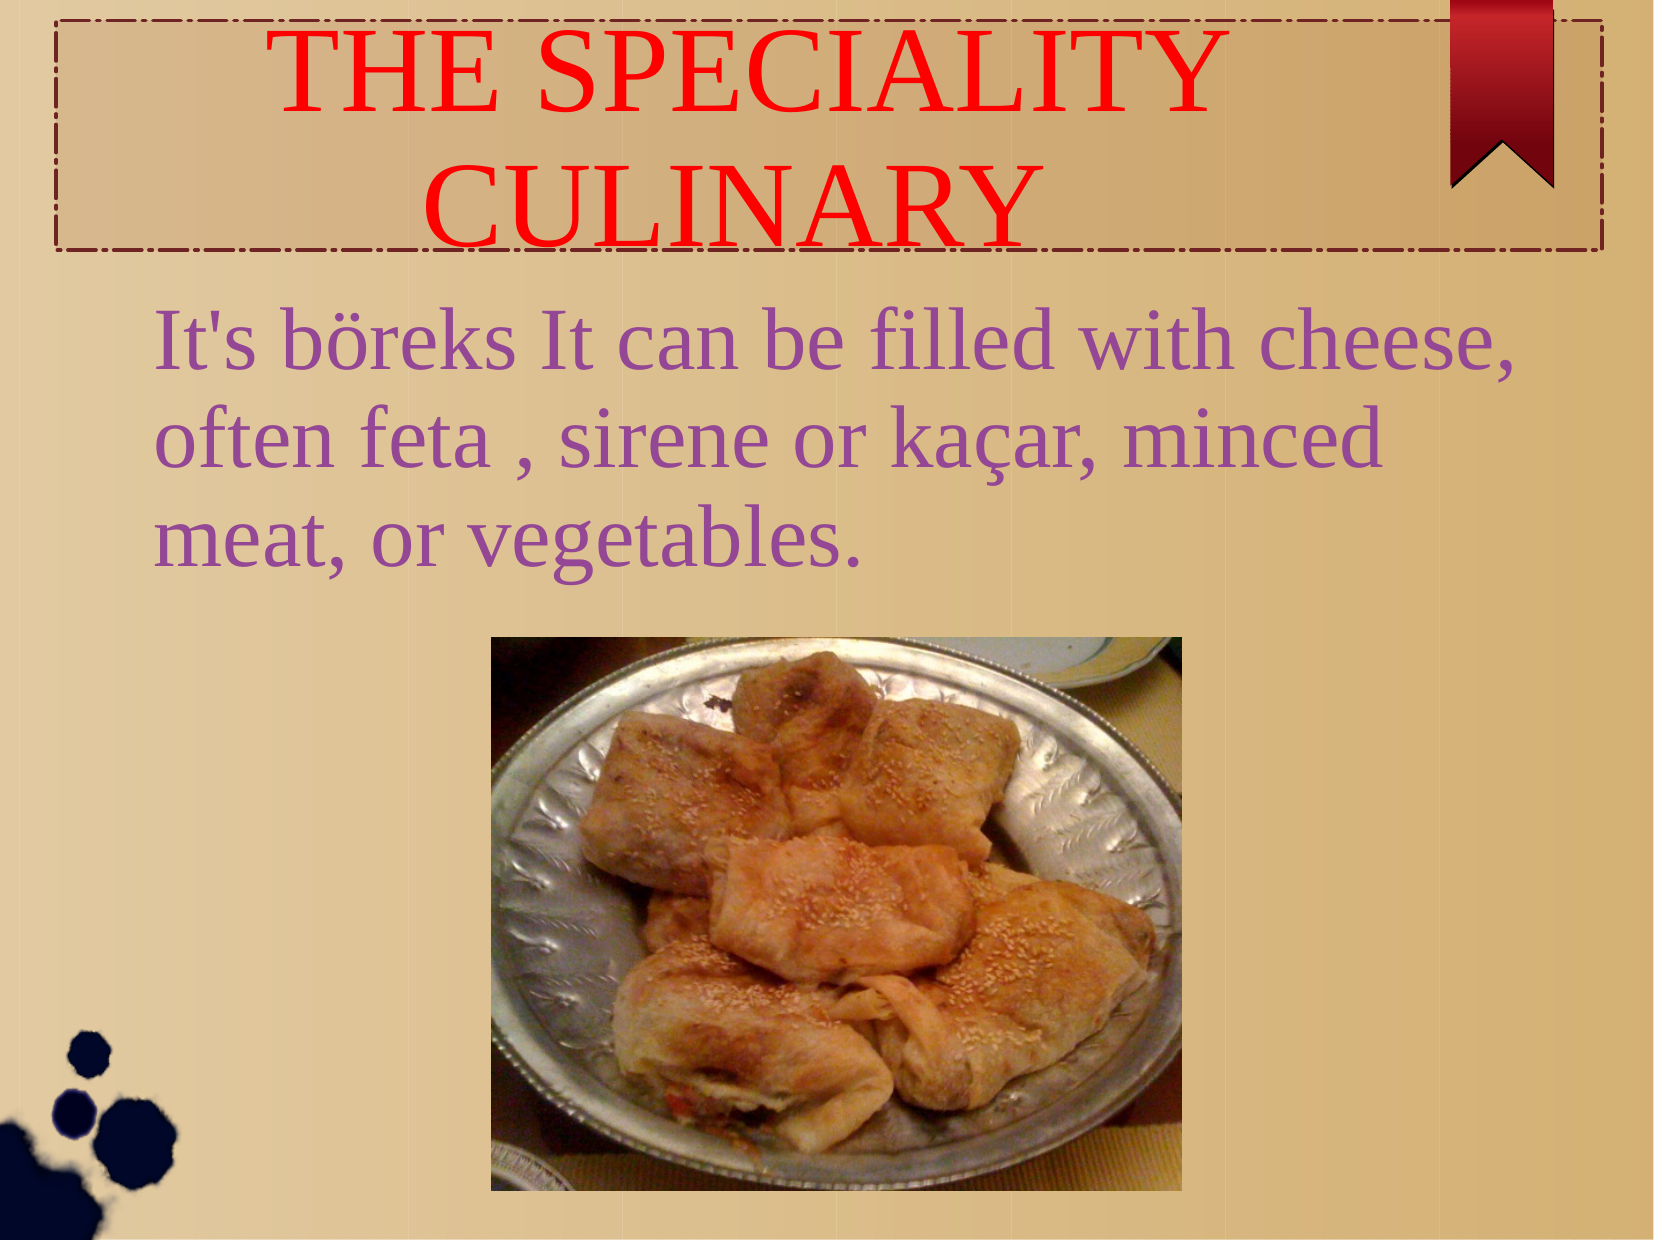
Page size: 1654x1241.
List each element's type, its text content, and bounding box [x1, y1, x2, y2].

title THE SPECIALITY CULINARY [82, 2, 1412, 274]
list It's böreks It can be filled with cheese, often feta , sirene or kaçar, minced meat, or vegetables. [82, 290, 1571, 1094]
picture [491, 637, 1182, 1191]
